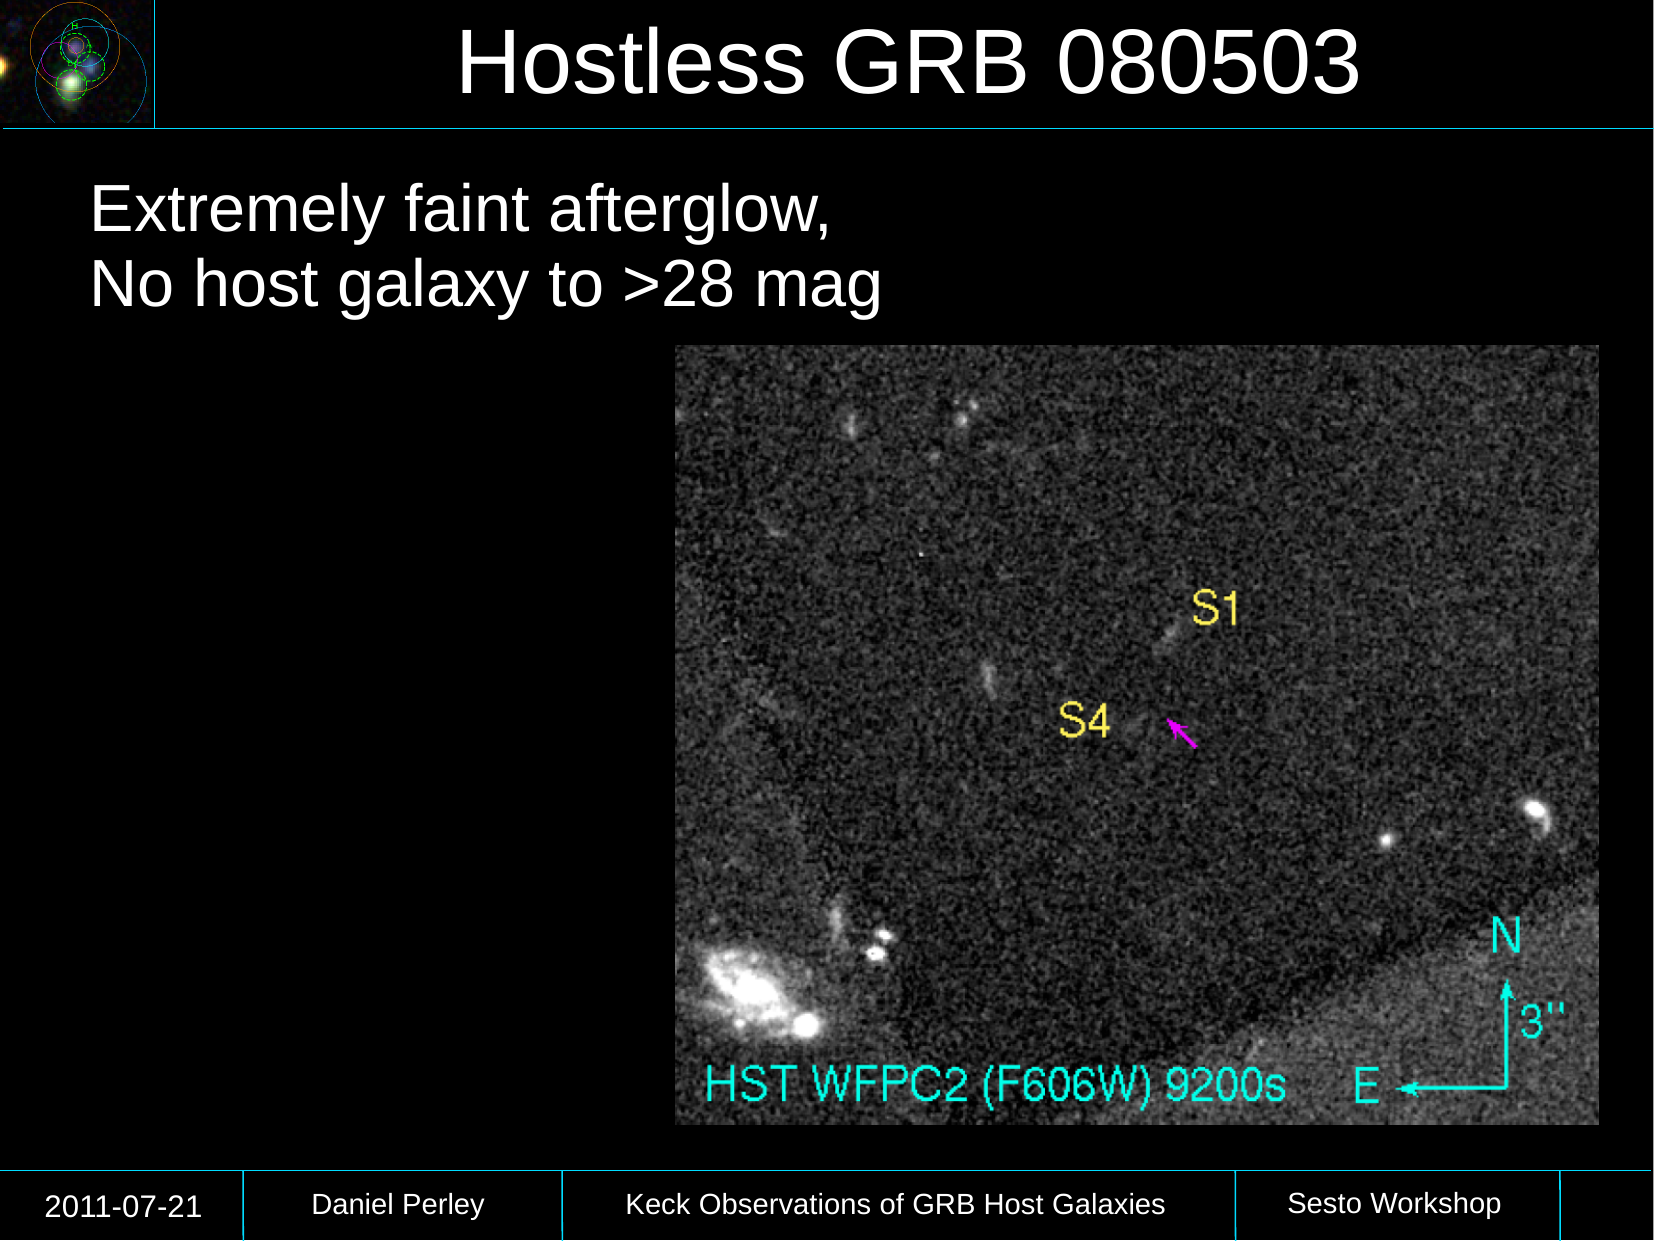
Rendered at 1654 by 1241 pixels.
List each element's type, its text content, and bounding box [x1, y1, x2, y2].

picture [0, 0, 151, 123]
picture [675, 345, 1599, 1126]
title Hostless GRB 080503 [165, 10, 1654, 114]
text_box Extremely faint afterglow, No host galaxy to >28 mag [75, 163, 1538, 403]
